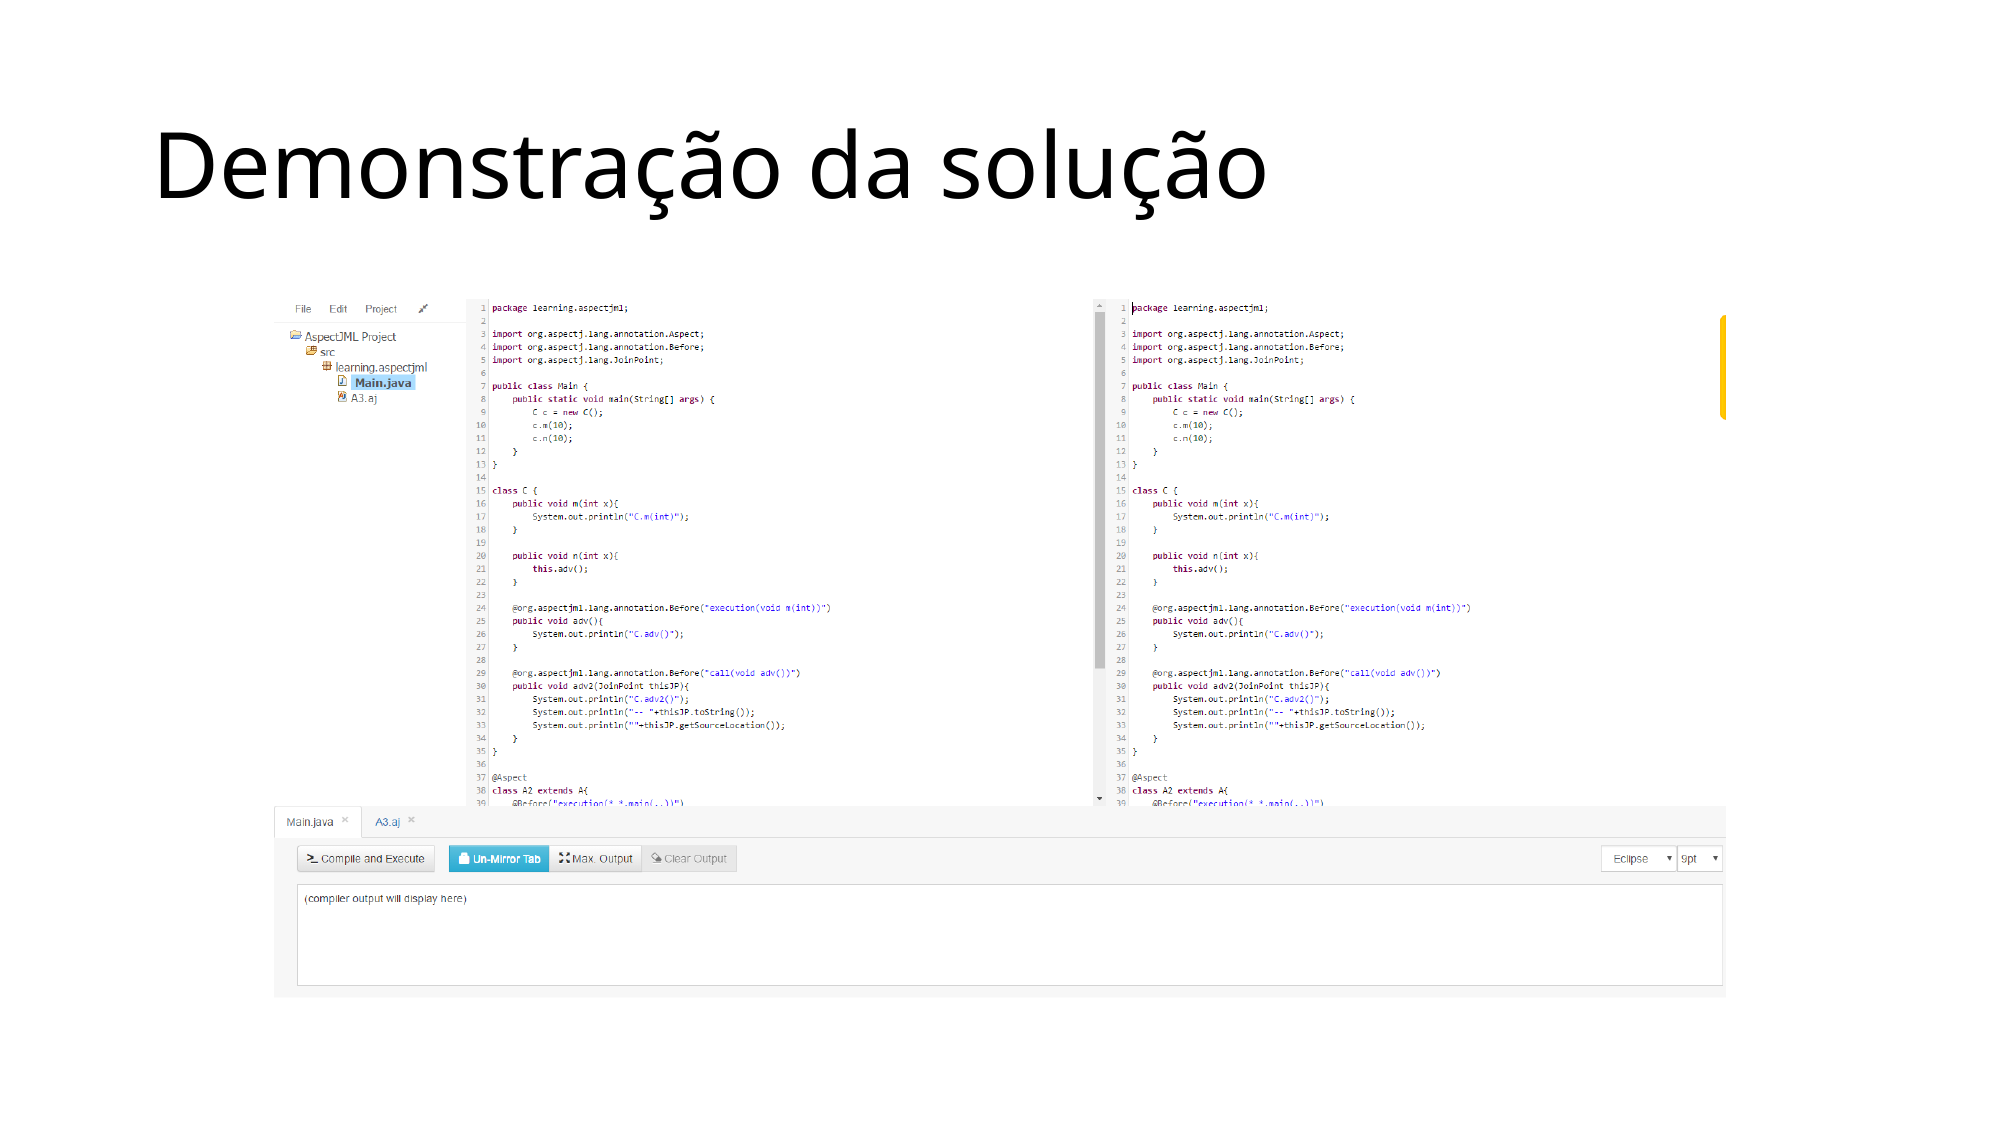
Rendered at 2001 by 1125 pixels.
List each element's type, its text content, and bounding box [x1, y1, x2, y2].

picture [274, 299, 1726, 1014]
title Demonstração da solução [137, 59, 1863, 278]
